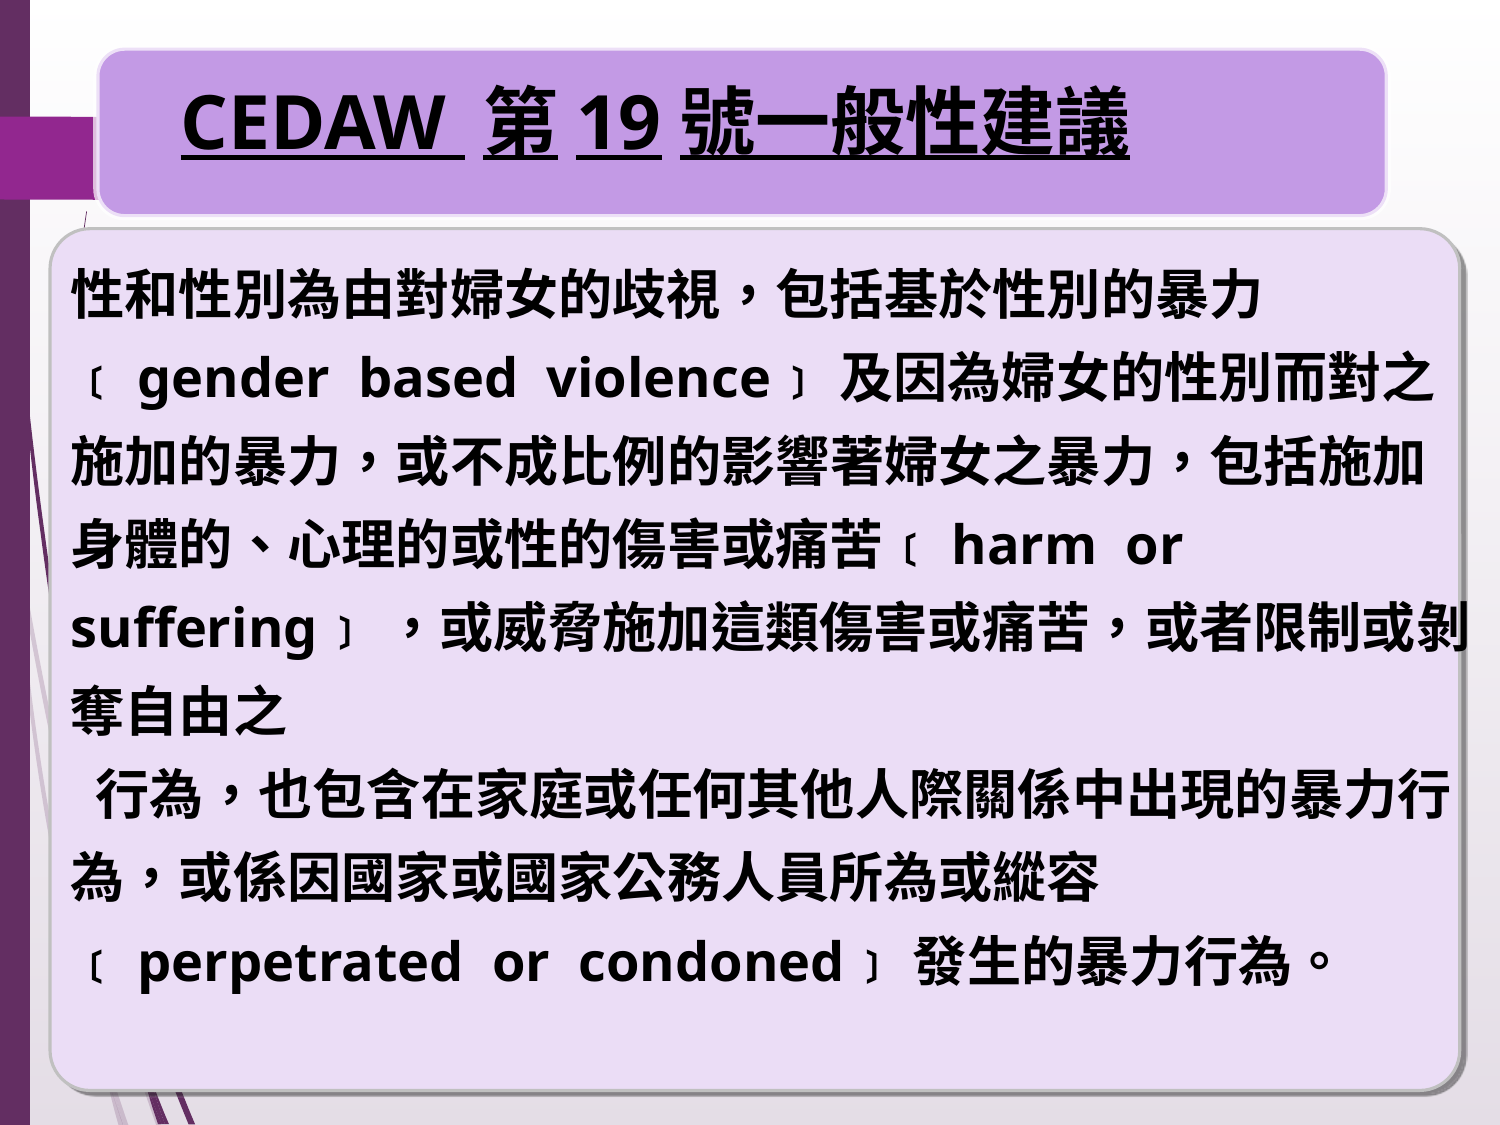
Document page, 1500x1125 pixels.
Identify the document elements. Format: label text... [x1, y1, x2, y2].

text_box CEDAW 第19號一般性建議 [166, 67, 1306, 234]
text_box [50, 249, 1460, 1091]
text_box 性和性別為由對婦女的歧視，包括基於性別的暴力﹝gender based violence﹞及因為婦女的性別而對之 施加的暴力，或不成比例的影響著婦女之暴力，包括施加 身體的、心理的或性的傷害或痛苦﹝harm or suffering﹞，或威脅施加這類傷害或痛苦，或者限制或剝奪自由之 行為，也包含在家庭或任何其他人際關係中出現的暴力行為，或係因國家或國家公務人員所為或縱容﹝perpetrated or condoned﹞發生的暴力行為。 [55, 234, 1500, 999]
text_box [70, 228, 166, 234]
text_box [1306, 228, 1440, 234]
text_box [96, 47, 1388, 218]
